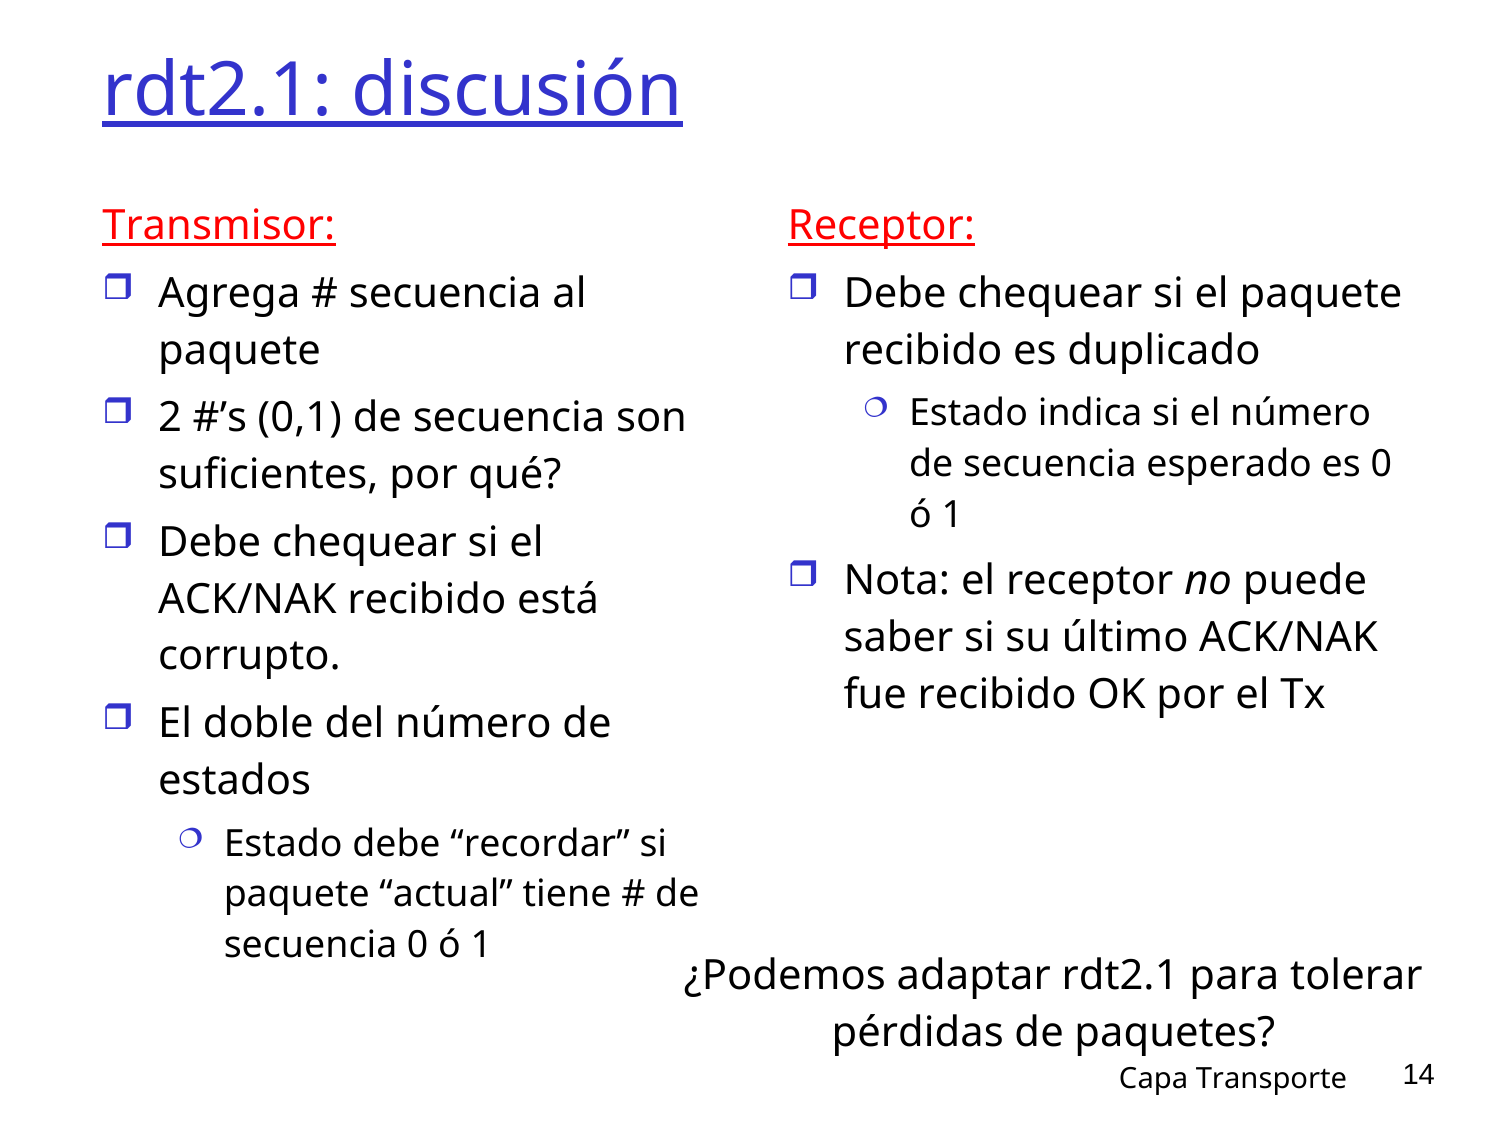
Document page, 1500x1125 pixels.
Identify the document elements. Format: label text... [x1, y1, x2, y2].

text_box ¿Podemos adaptar rdt2.1 para tolerar pérdidas de paquetes? [669, 937, 1438, 1067]
list Transmisor: Agrega # secuencia al paquete 2 #’s (0,1) de secuencia son suficientes, por qué? Debe chequear si el ACK/NAK recibido está corrupto. El doble del número de estados Estado debe “recordar” si paquete “actual” tiene # de secuencia 0 ó 1 [87, 187, 741, 1041]
list Receptor: Debe chequear si el paquete recibido es duplicado Estado indica si el número de secuencia esperado es 0 ó 1 Nota: el receptor no puede saber si su último ACK/NAK fue recibido OK por el Tx [772, 187, 1426, 937]
title rdt2.1: discusión [87, 15, 1463, 158]
